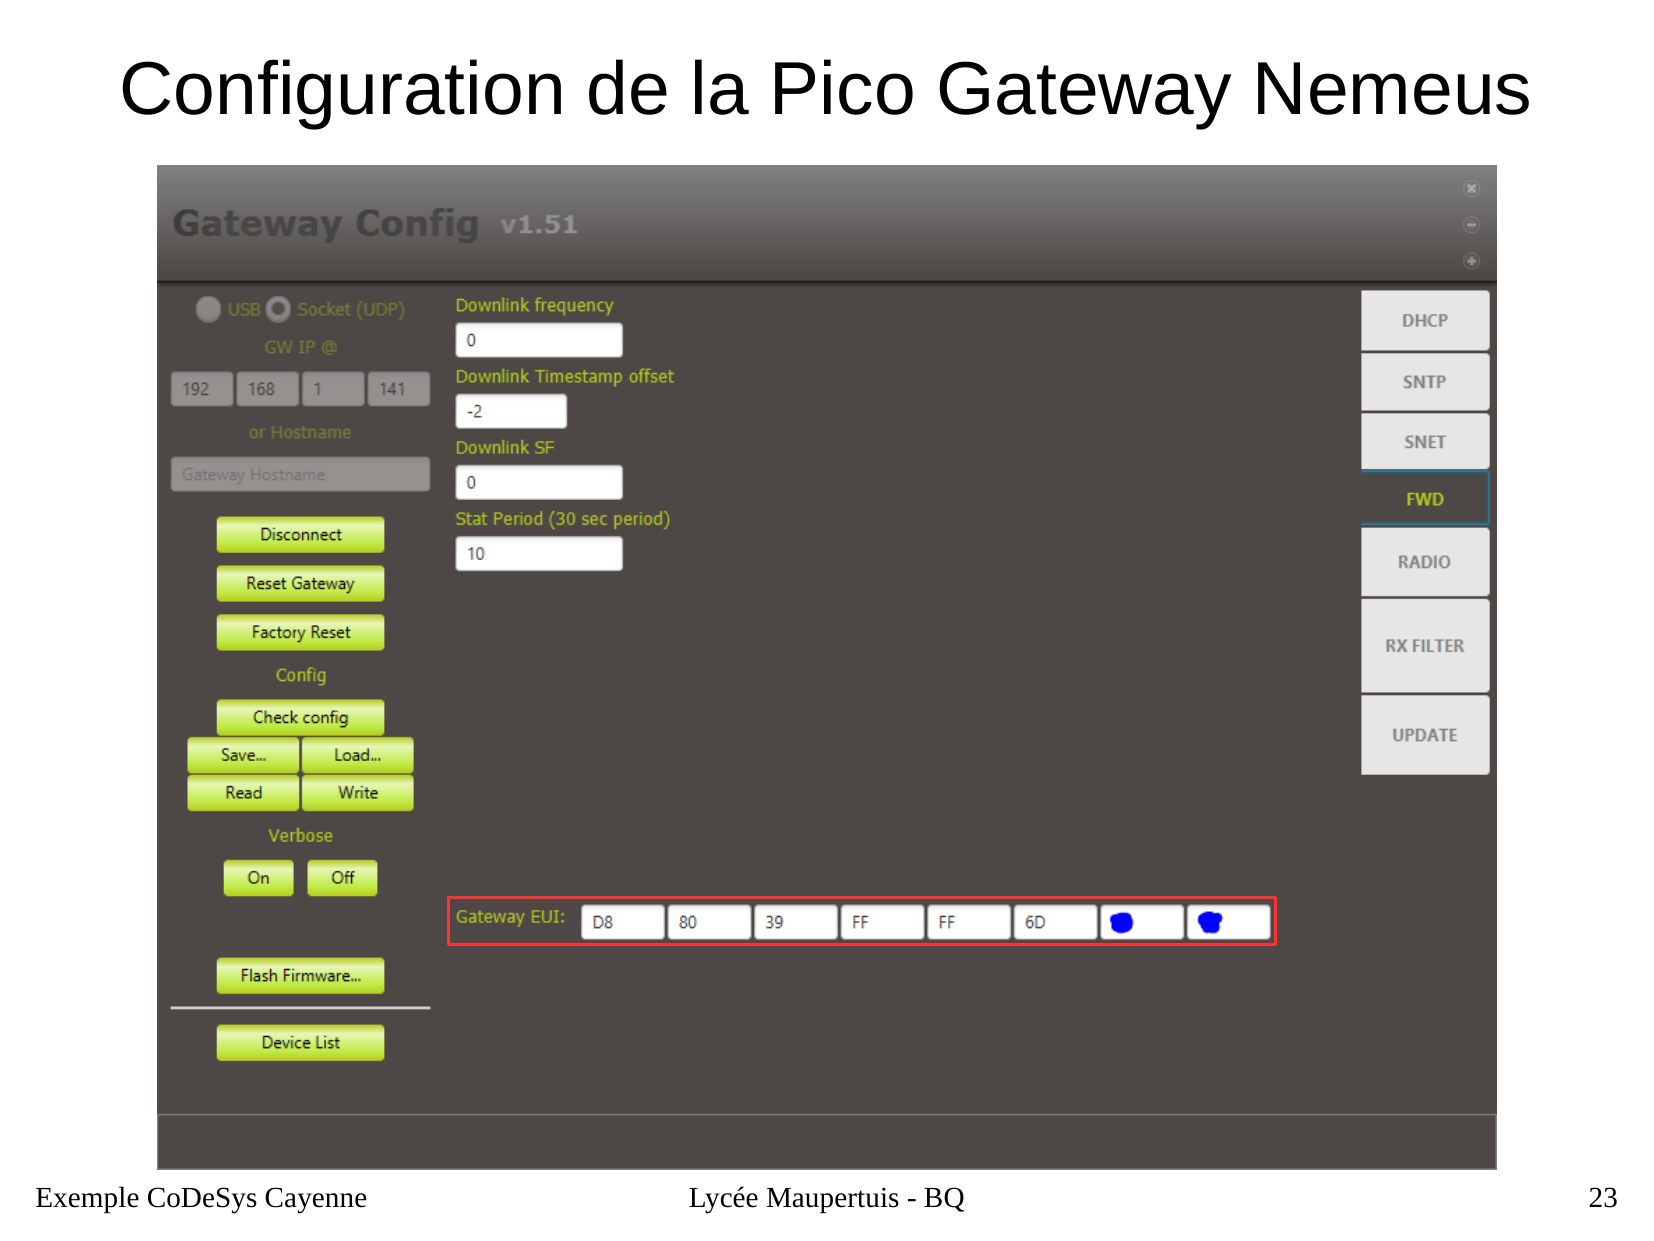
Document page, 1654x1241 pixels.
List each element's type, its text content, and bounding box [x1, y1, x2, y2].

title Configuration de la Pico Gateway Nemeus [35, 35, 1619, 142]
picture [157, 165, 1497, 1170]
